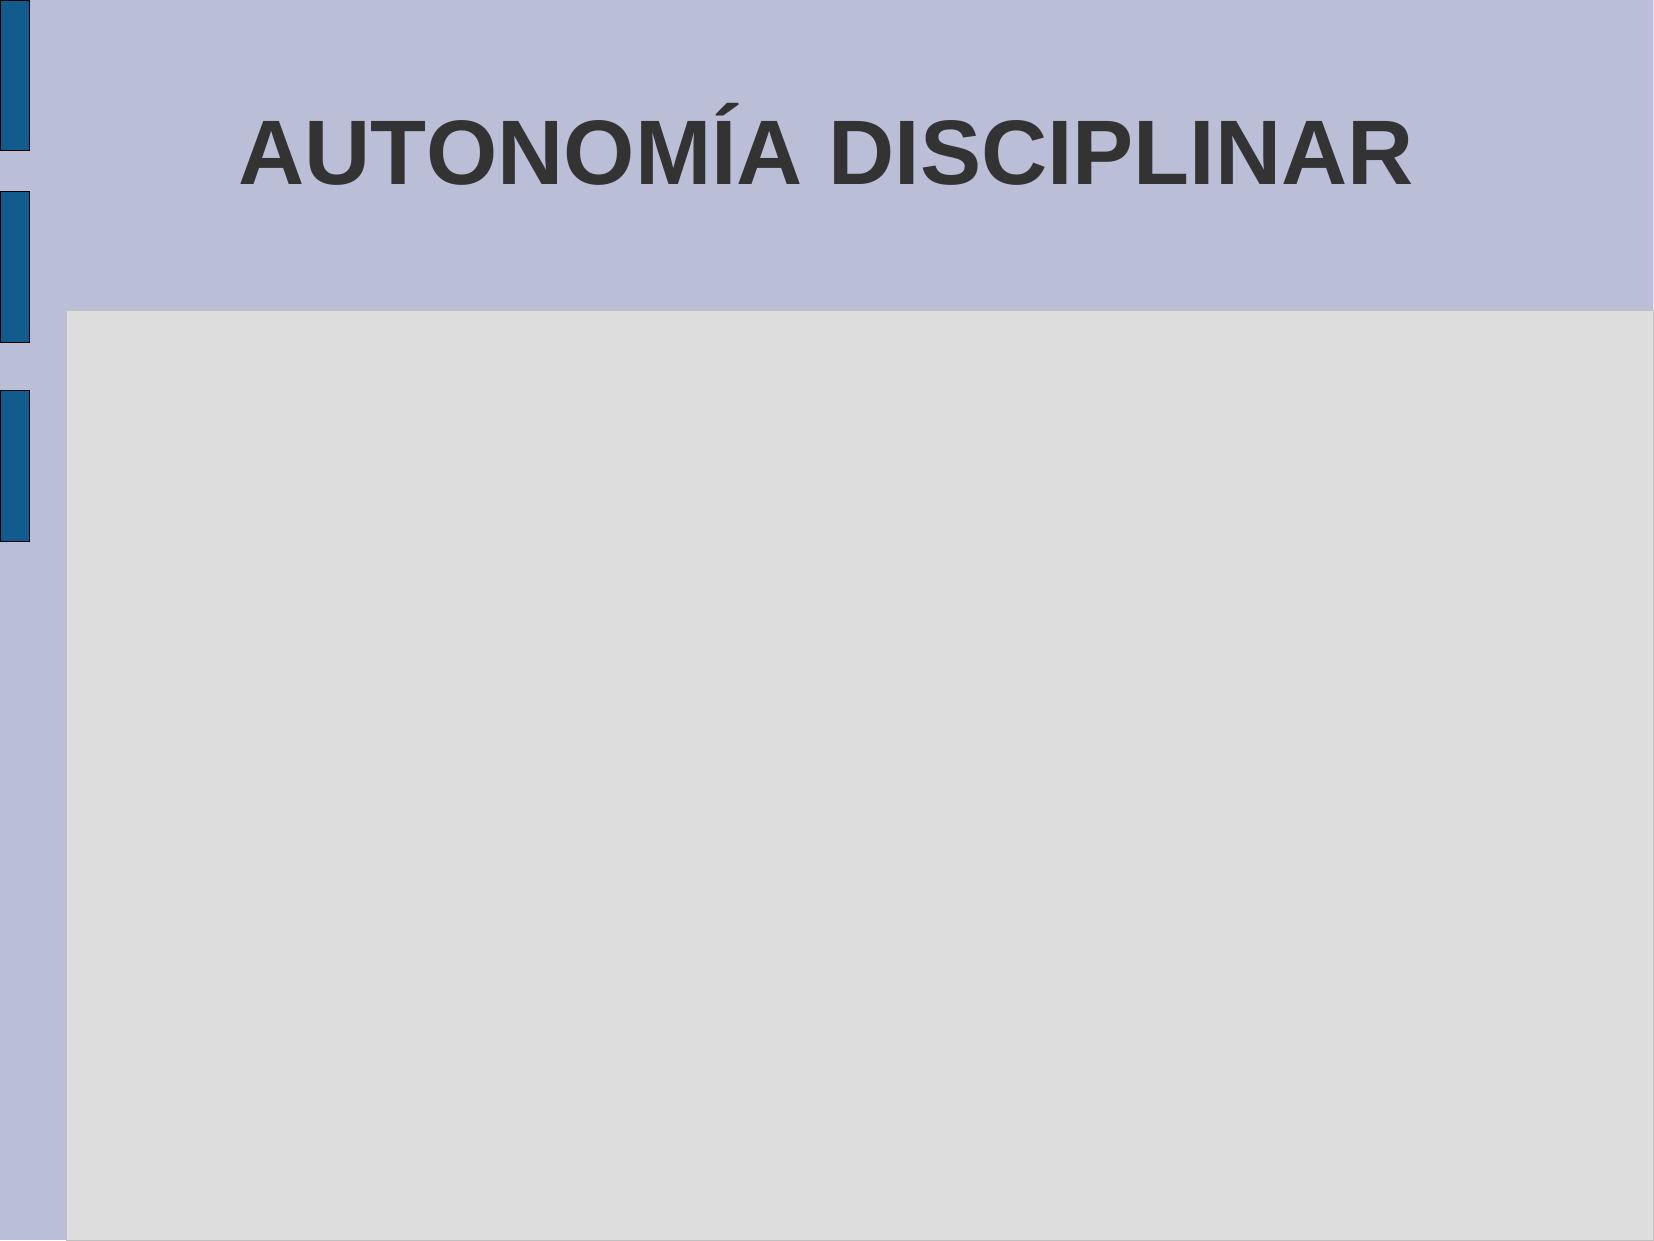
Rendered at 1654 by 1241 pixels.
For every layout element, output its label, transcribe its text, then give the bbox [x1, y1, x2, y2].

title AUTONOMÍA DISCIPLINAR [82, 56, 1571, 250]
